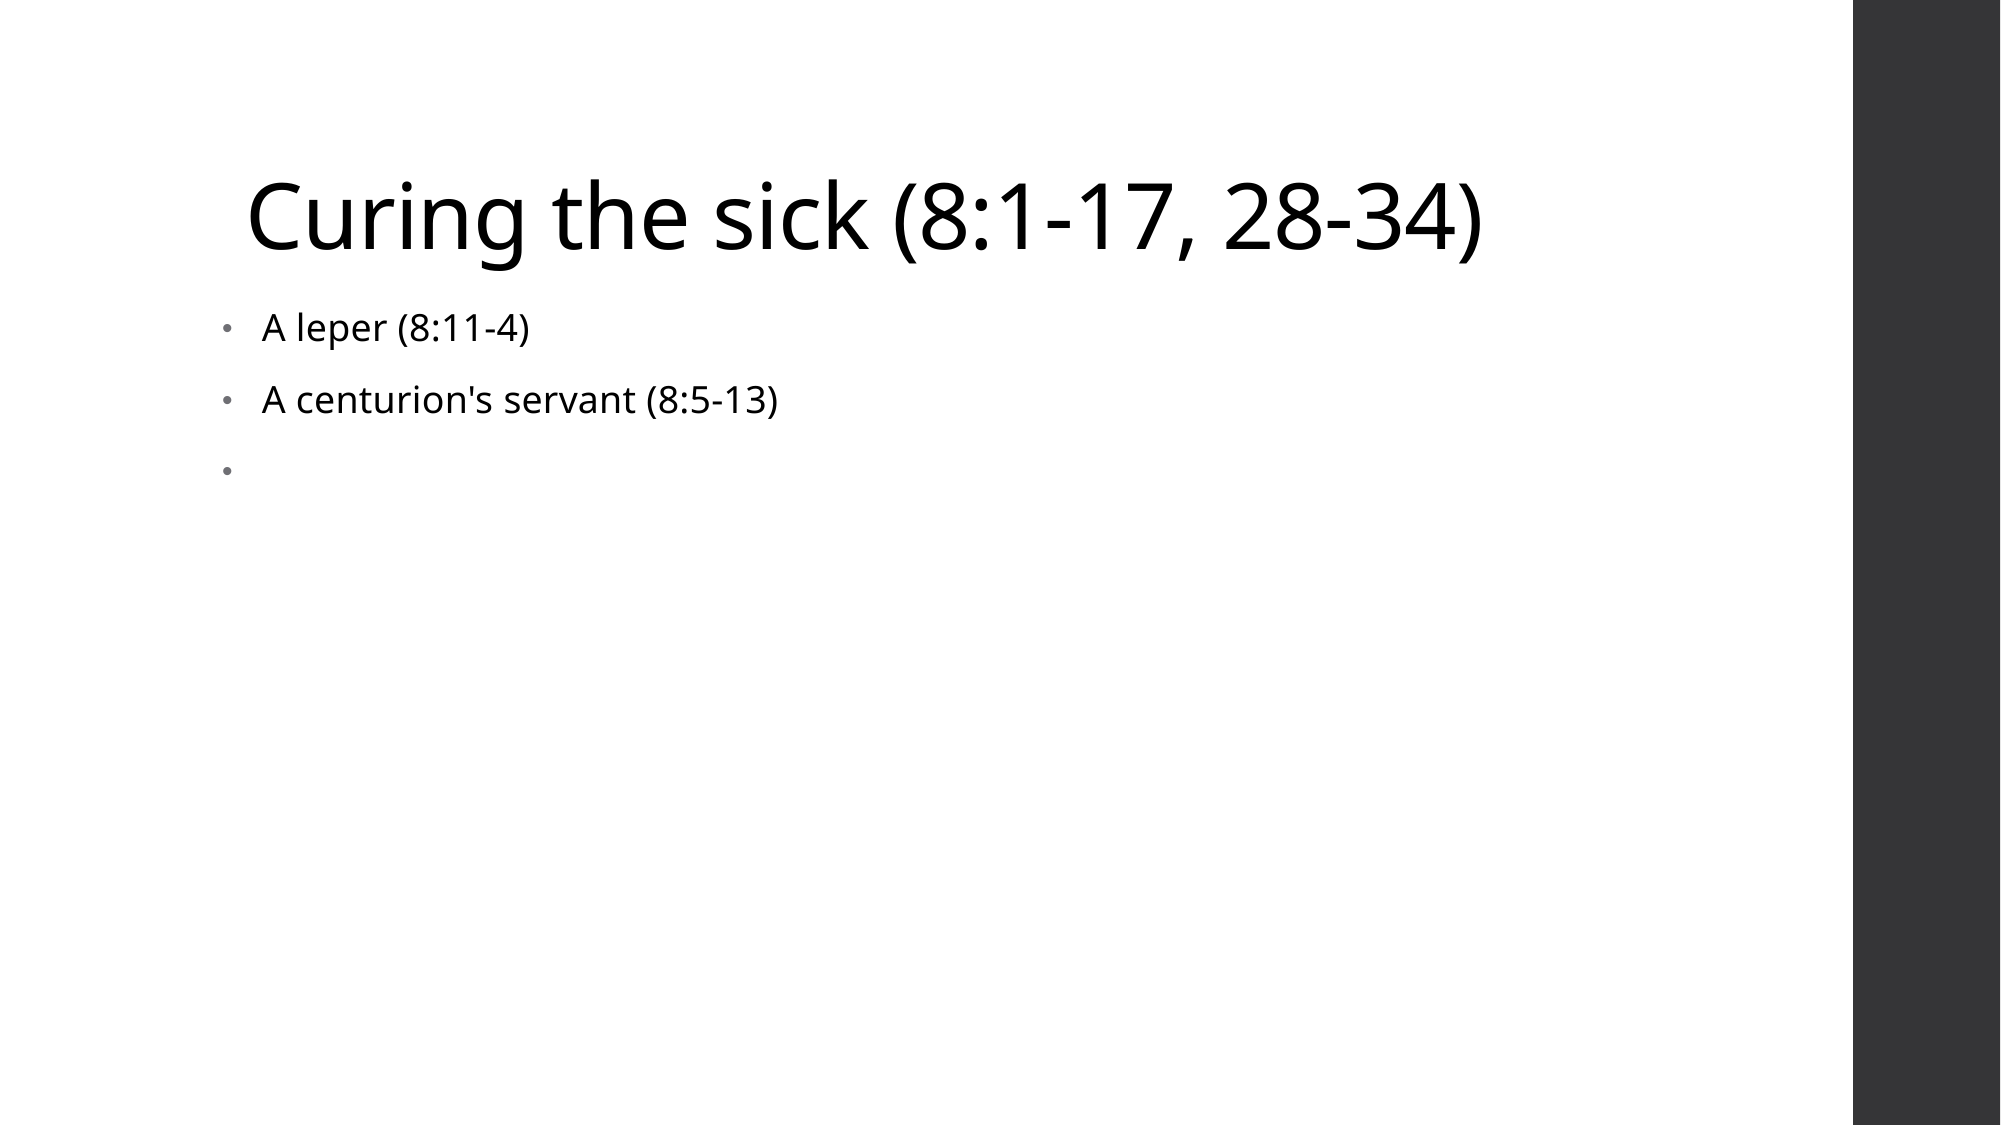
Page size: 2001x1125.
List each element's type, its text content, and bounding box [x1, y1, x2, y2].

list A leper (8:11-4) A centurion's servant (8:5-13) [206, 299, 1617, 1014]
title Curing the sick (8:1-17, 28-34) [206, 60, 1797, 278]
